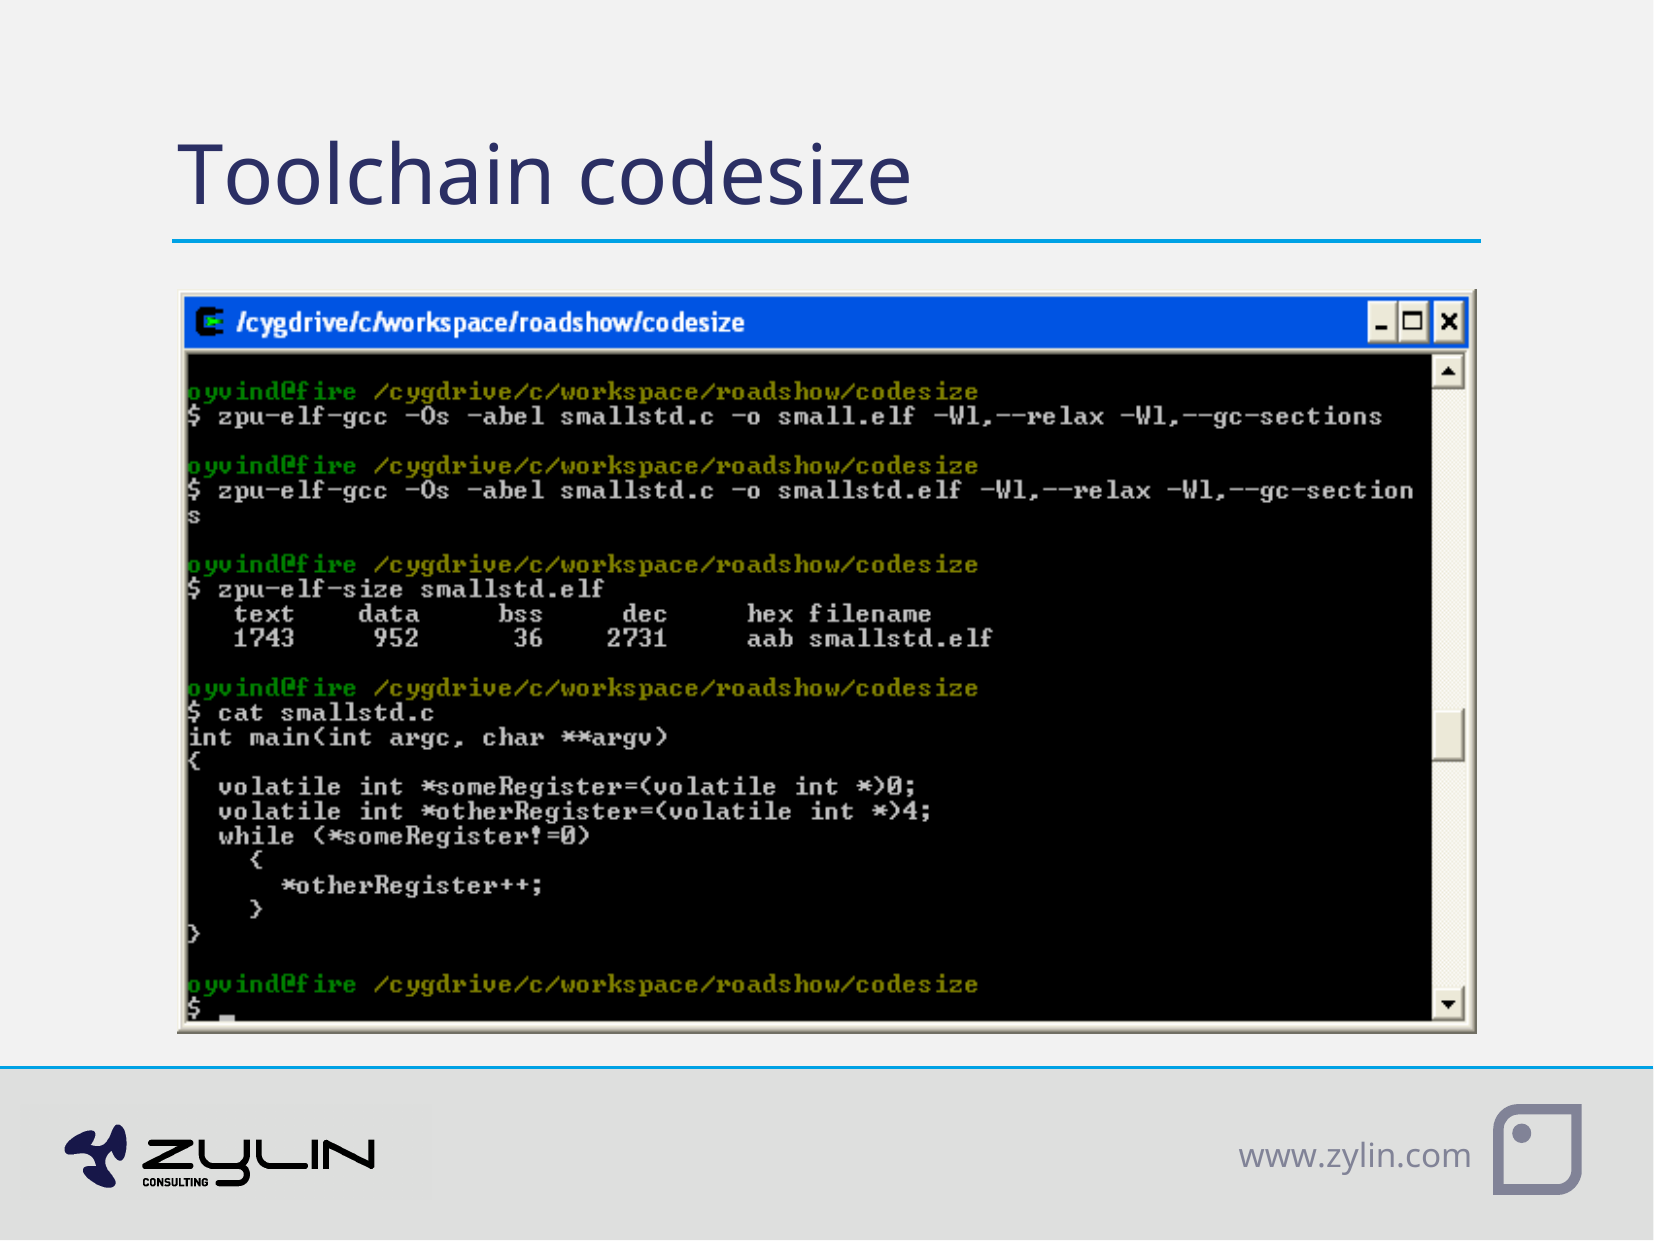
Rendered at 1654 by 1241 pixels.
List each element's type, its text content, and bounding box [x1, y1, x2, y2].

title Toolchain codesize [177, 122, 1493, 223]
picture [177, 289, 1477, 1034]
picture [20, 1104, 432, 1200]
